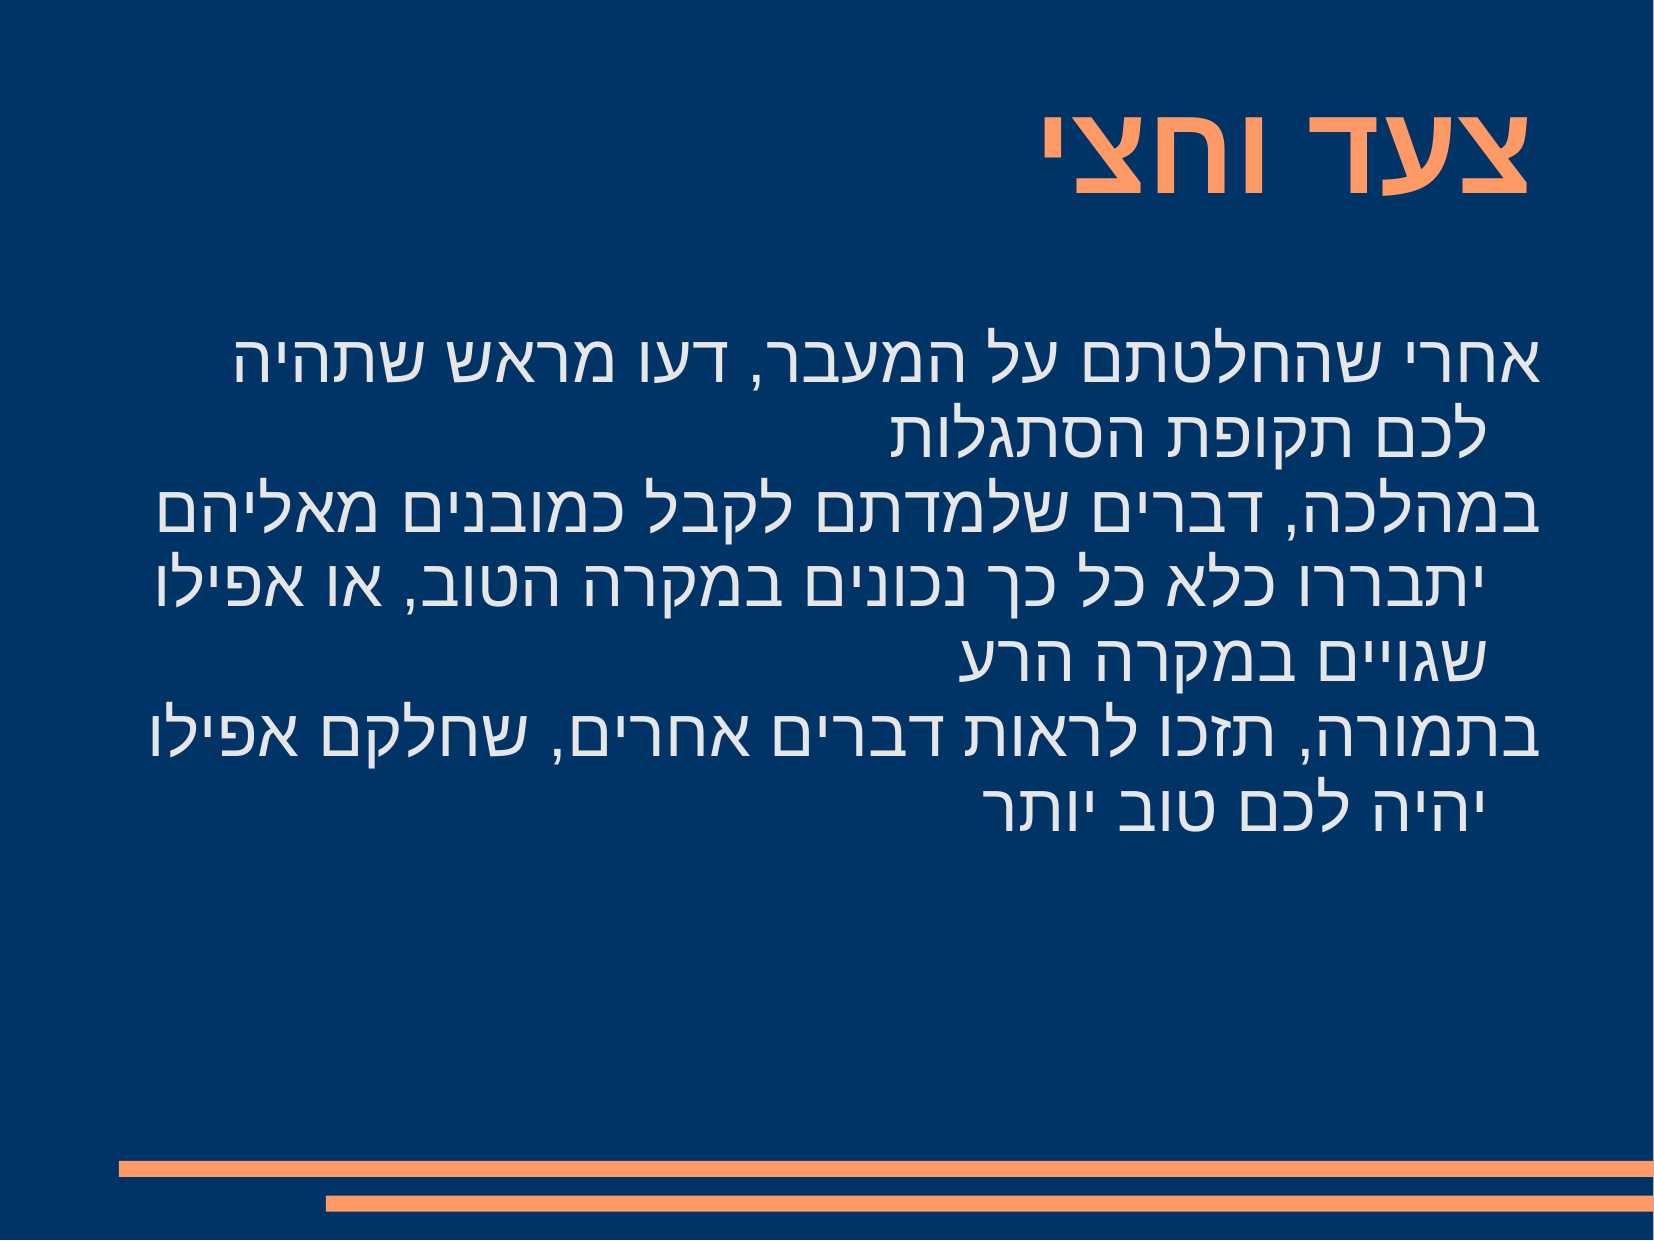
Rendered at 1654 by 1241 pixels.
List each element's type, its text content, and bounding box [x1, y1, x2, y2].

title צעד וחצי [121, 46, 1534, 254]
list אחרי שהחלטתם על המעבר, דעו מראש שתהיה לכם תקופת הסתגלות במהלכה, דברים שלמדתם לקבל כמובנים מאליהם יתבררו כלא כל כך נכונים במקרה הטוב, או אפילו שגויים במקרה הרע בתמורה, תזכו לראות דברים אחרים, שחלקם אפילו יהיה לכם טוב יותר [121, 322, 1561, 1133]
